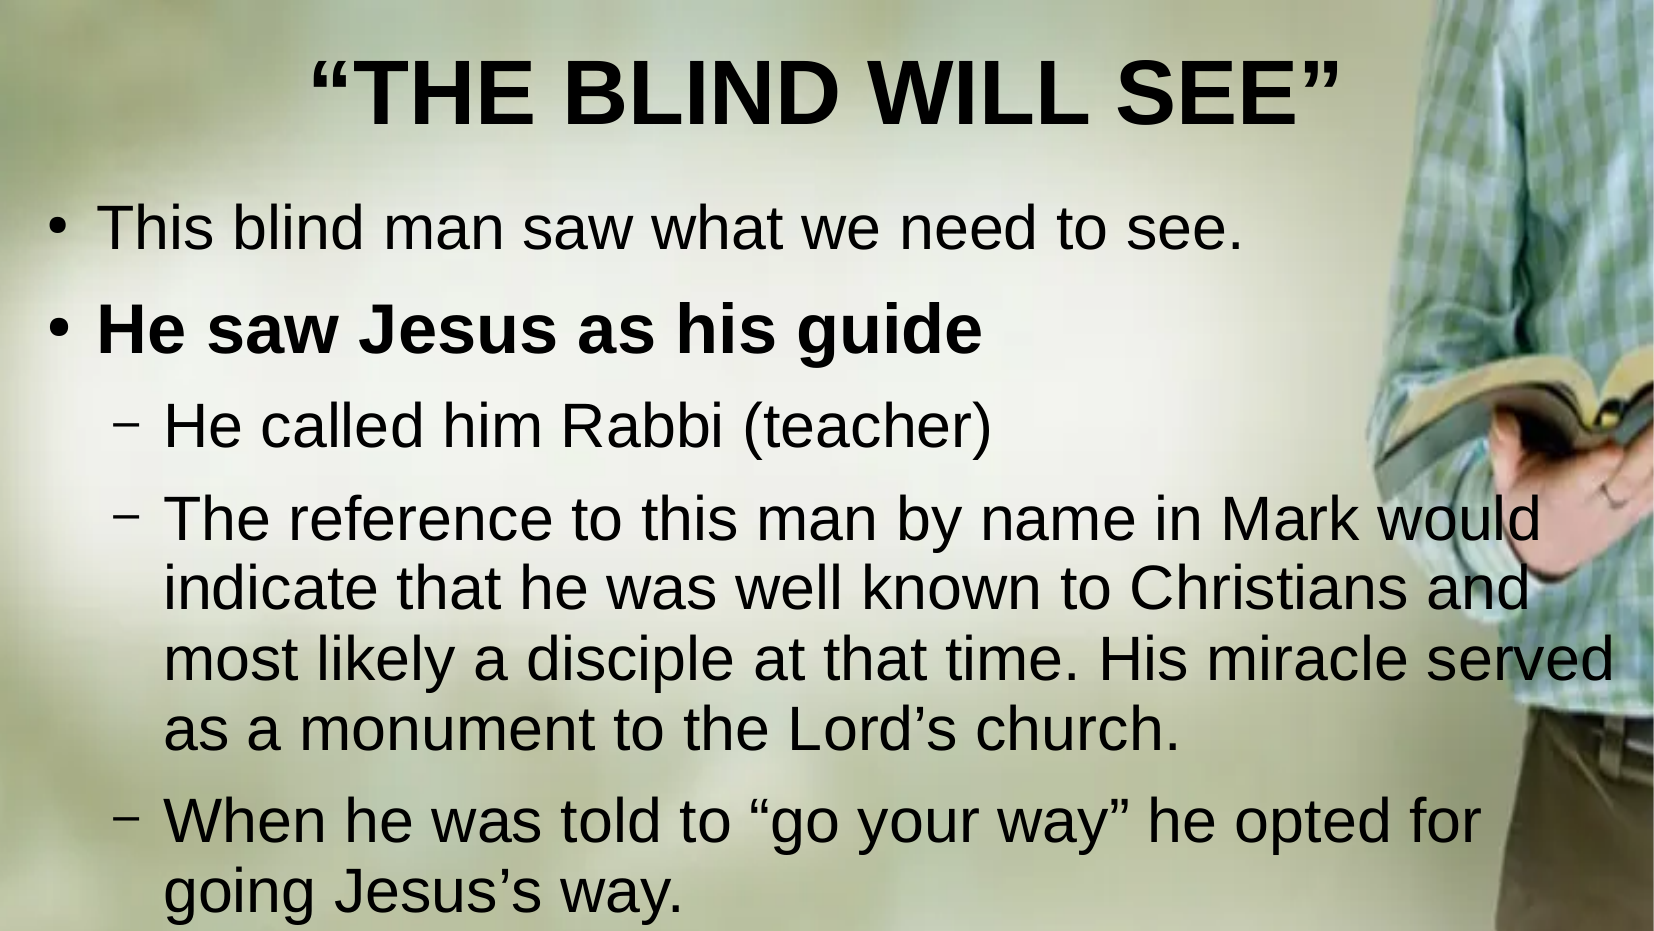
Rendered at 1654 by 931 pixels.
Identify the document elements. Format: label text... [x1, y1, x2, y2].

list This blind man saw what we need to see. He saw Jesus as his guide He called him Rabbi (teacher) The reference to this man by name in Mark would indicate that he was well known to Christians and most likely a disciple at that time. His miracle served as a monument to the Lord’s church. When he was told to “go your way” he opted for going Jesus’s way. [30, 192, 1636, 931]
title “THE BLIND WILL SEE” [82, 15, 1571, 171]
picture [0, 0, 1654, 931]
